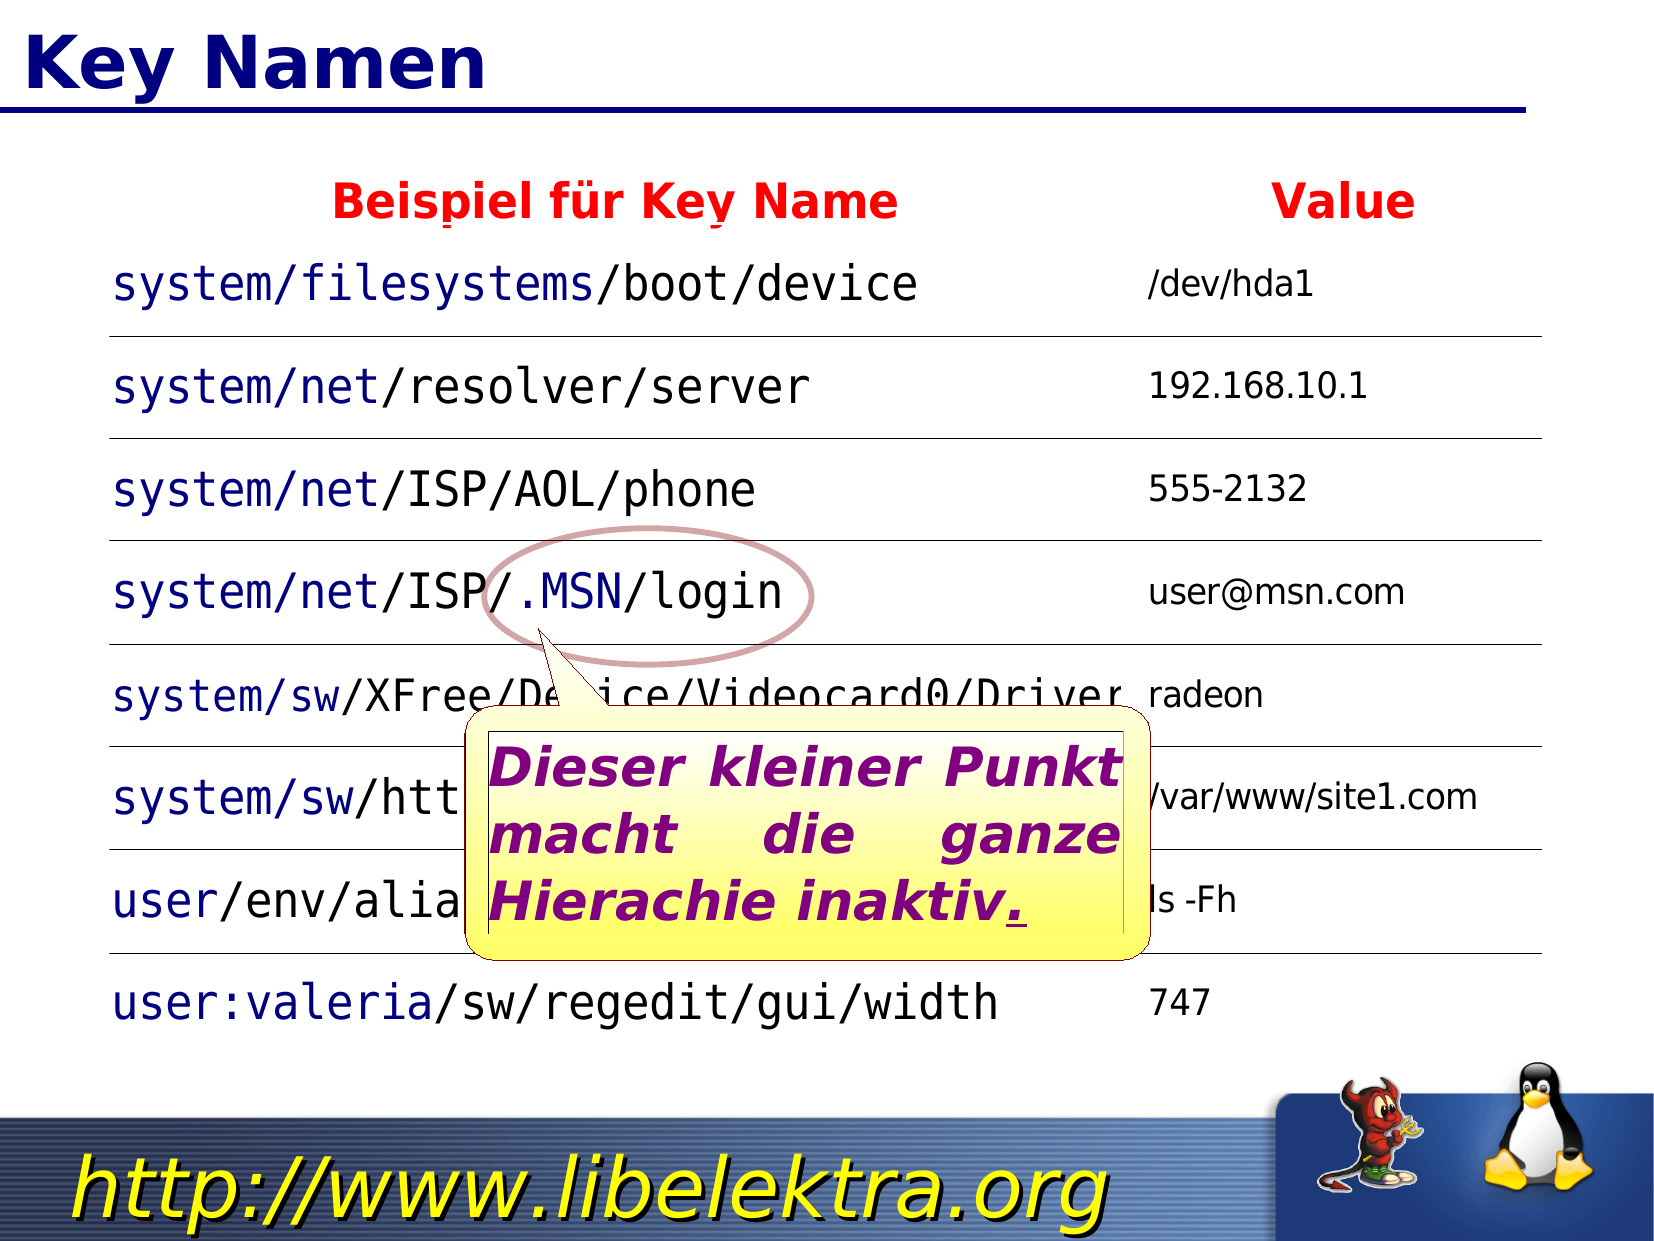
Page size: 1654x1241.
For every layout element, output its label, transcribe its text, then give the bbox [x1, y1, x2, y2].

chart [109, 174, 1545, 1057]
text_box Key Namen [22, 14, 1611, 111]
picture [0, 1061, 1654, 1241]
text_box [464, 628, 1151, 961]
text_box Dieser kleiner Punkt macht die ganze Hierachie inaktiv. [488, 733, 1124, 932]
